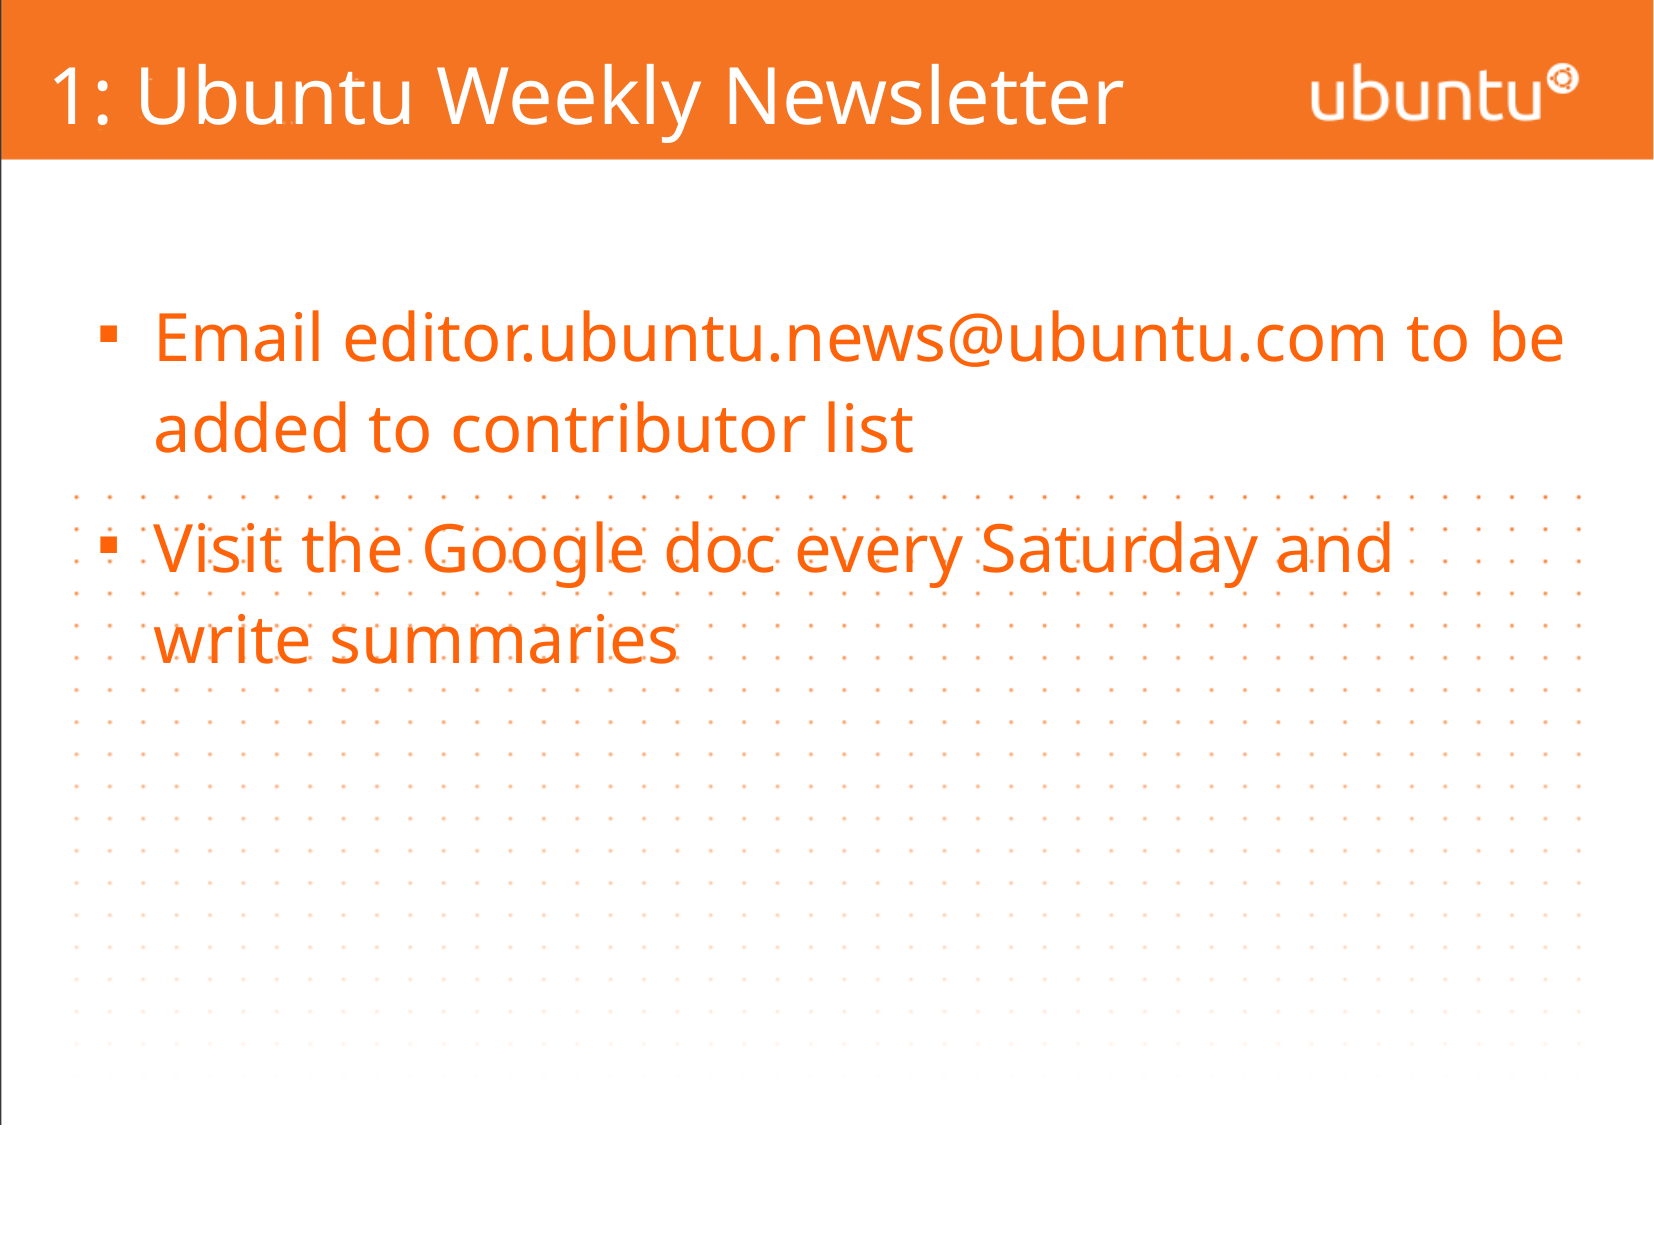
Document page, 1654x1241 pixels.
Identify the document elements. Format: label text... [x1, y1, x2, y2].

list Email editor.ubuntu.news@ubuntu.com to be added to contributor list Visit the Google doc every Saturday and write summaries [82, 290, 1571, 1010]
picture [0, 0, 1654, 1125]
title 1: Ubuntu Weekly Newsletter [47, 29, 1276, 158]
